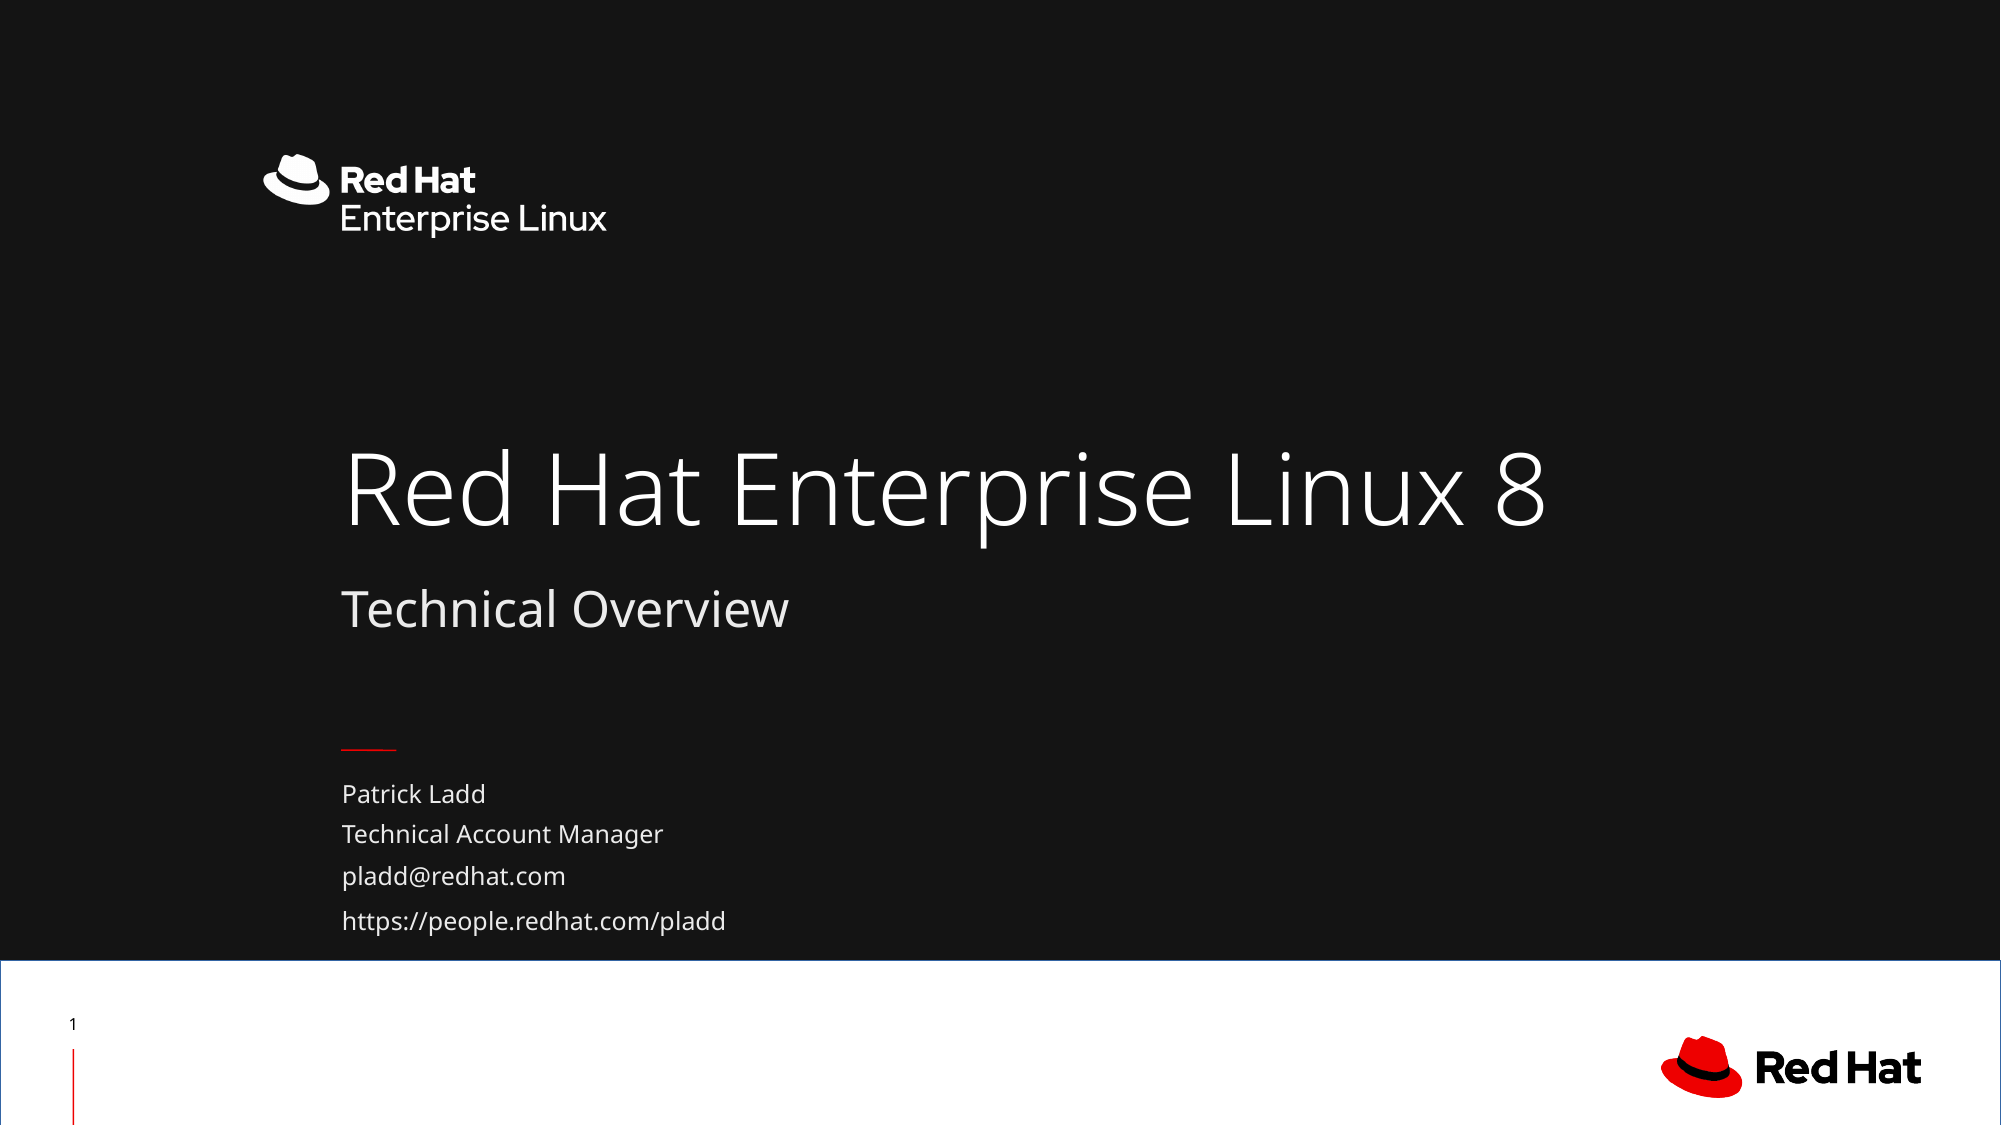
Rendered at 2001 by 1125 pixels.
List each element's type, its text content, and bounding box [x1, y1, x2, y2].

title Red Hat Enterprise Linux 8 [341, 307, 1565, 555]
picture [1661, 1036, 1921, 1098]
text_box Patrick Ladd Technical Account Manager pladd@redhat.com https://people.redhat.com/pladd [341, 767, 846, 927]
text_box Technical Overview [341, 577, 1578, 728]
picture [263, 154, 607, 238]
